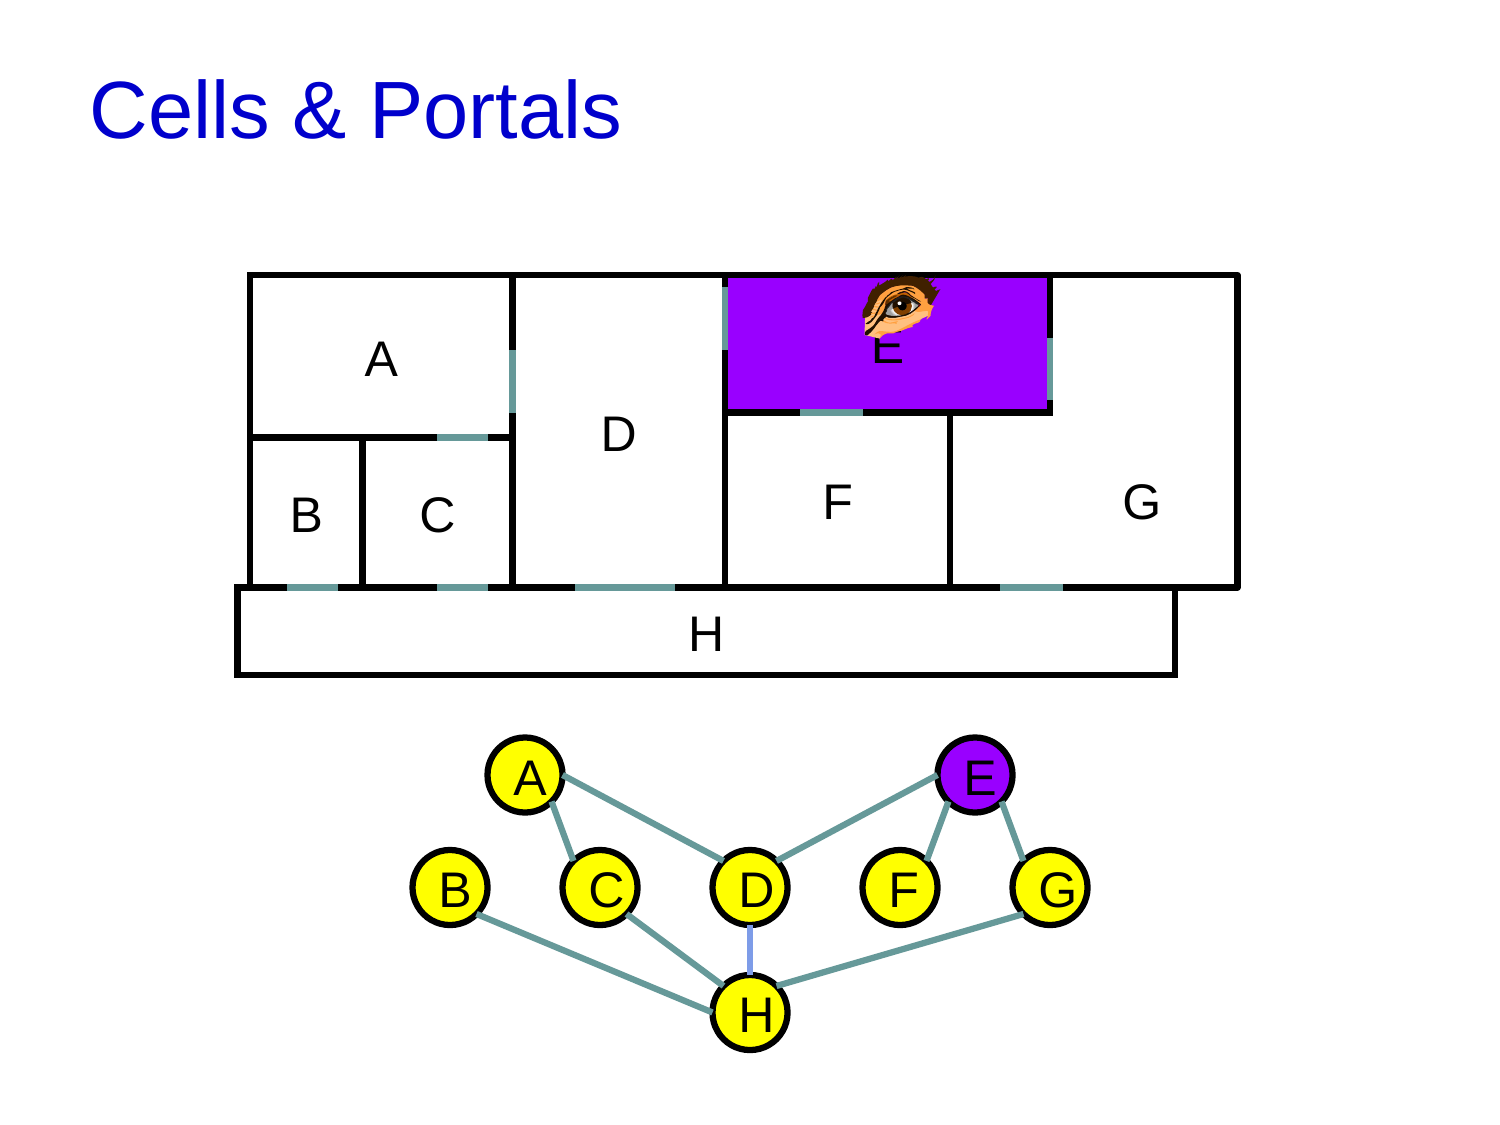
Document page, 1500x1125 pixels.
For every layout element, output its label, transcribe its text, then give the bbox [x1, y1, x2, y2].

text_box E [724, 275, 1047, 413]
text_box B [249, 437, 363, 588]
text_box A [249, 274, 512, 437]
text_box F [725, 413, 947, 588]
text_box D [512, 274, 725, 587]
text_box H [237, 587, 1175, 676]
text_box E [937, 737, 1013, 813]
title Cells & Portals [74, 20, 1313, 163]
text_box C [562, 849, 638, 926]
text_box D [712, 849, 788, 925]
text_box F [862, 849, 938, 926]
text_box G [1012, 849, 1088, 926]
text_box C [363, 437, 513, 588]
text_box H [712, 975, 788, 1051]
text_box A [487, 737, 563, 813]
text_box B [412, 849, 488, 926]
text_box G [1107, 462, 1177, 538]
text_box E [906, 275, 935, 281]
text_box [862, 274, 941, 340]
